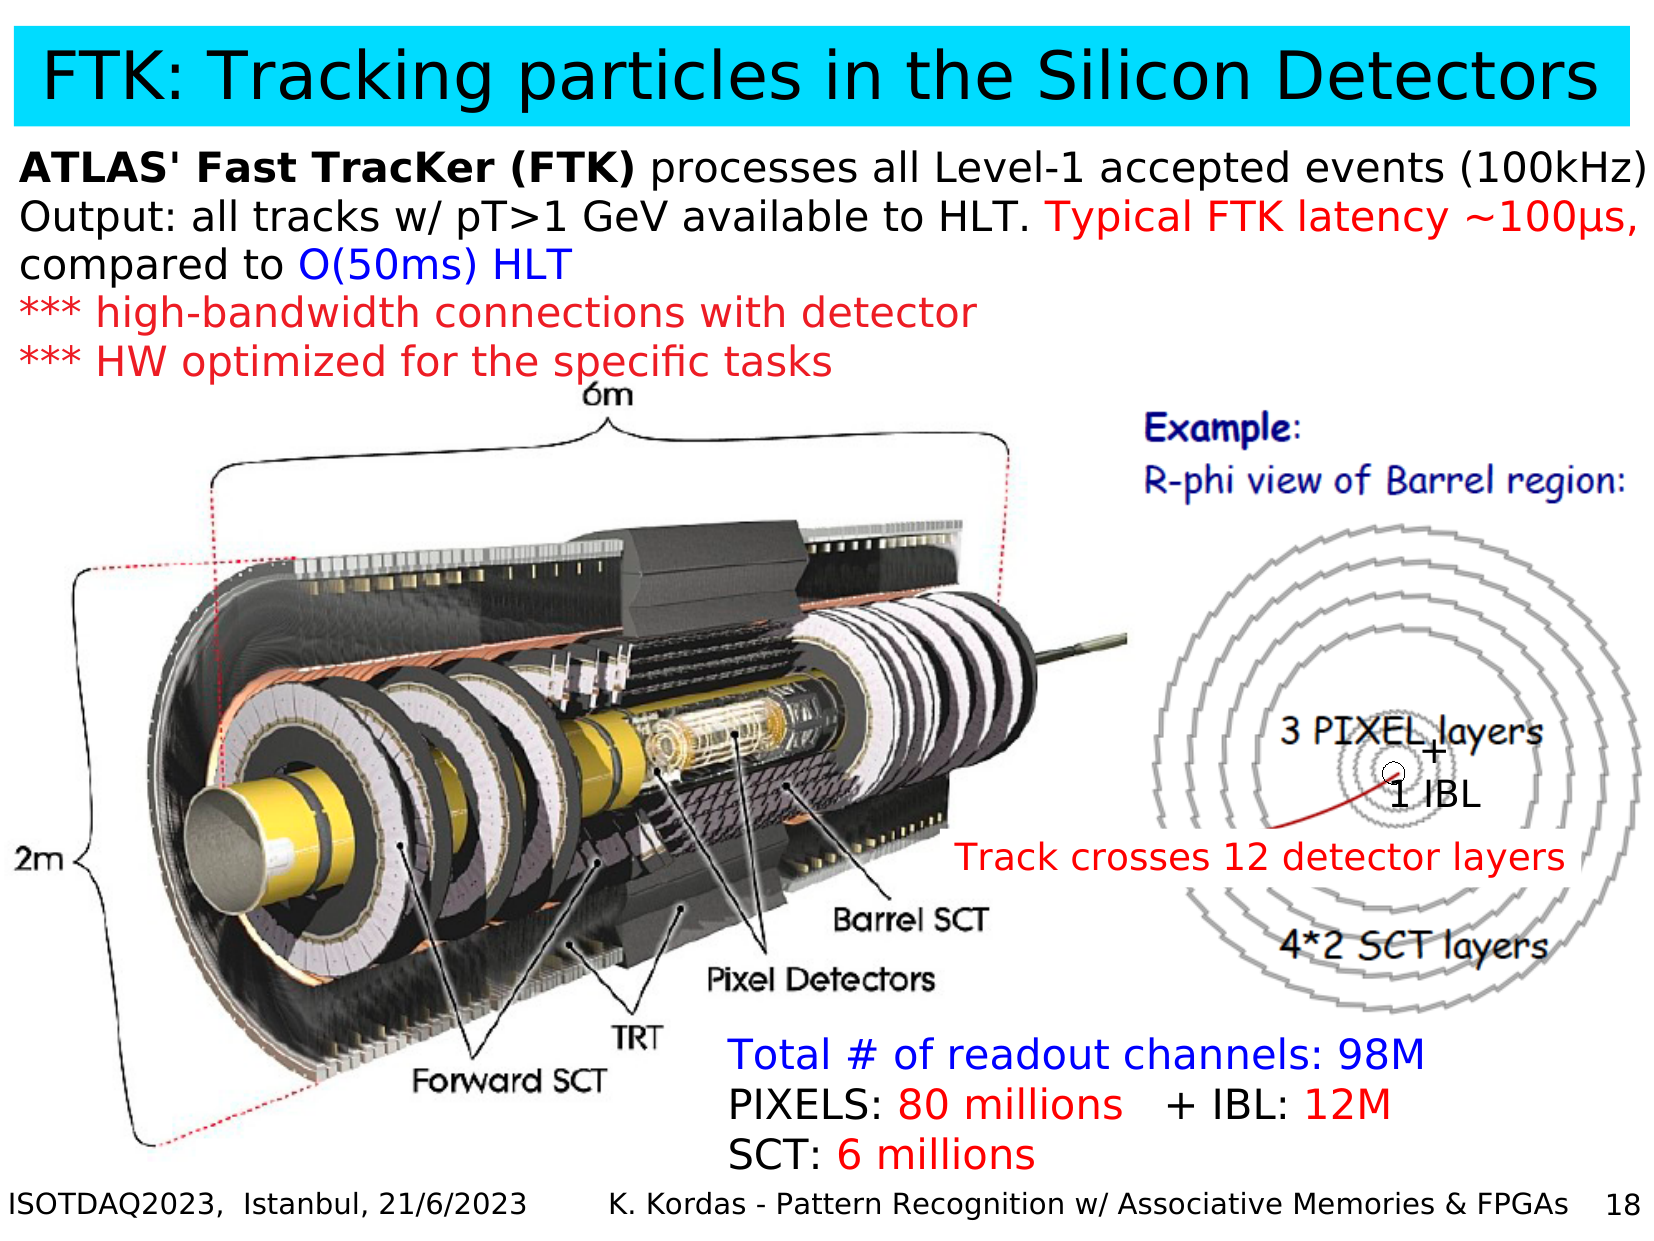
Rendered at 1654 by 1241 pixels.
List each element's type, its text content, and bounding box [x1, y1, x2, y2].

title FTK: Tracking particles in the Silicon Detectors [13, 25, 1630, 127]
text_box + 1 IBL [1372, 721, 1496, 825]
text_box Track crosses 12 detector layers [939, 828, 1582, 888]
text_box ATLAS' Fast TracKer (FTK) processes all Level-1 accepted events (100kHz) Output: all tracks w/ pT>1 GeV available to HLT. Typical FTK latency ~100μs, compared to O(50ms) HLT *** high-bandwidth connections with detector *** HW optimized for the specific tasks [4, 136, 1654, 397]
picture [0, 369, 1654, 1167]
text_box Total # of readout channels: 98M PIXELS: 80 millions + IBL: 12M SCT: 6 millions [712, 1020, 1651, 1186]
